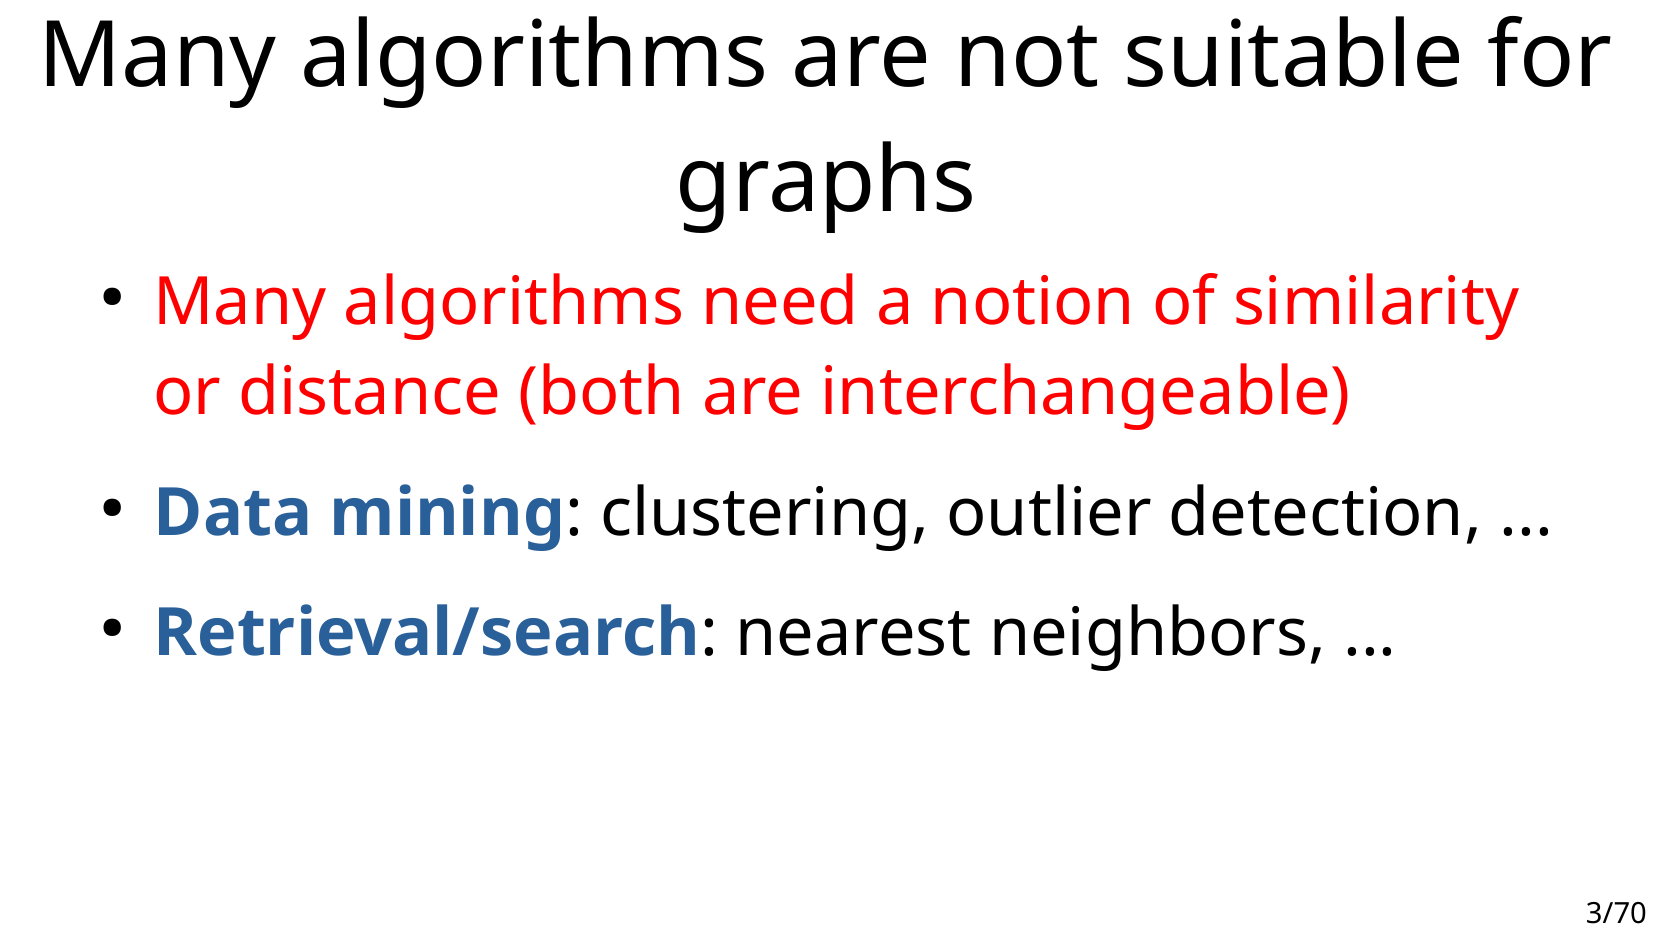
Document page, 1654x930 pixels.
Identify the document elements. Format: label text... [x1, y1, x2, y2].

title Many algorithms are not suitable for graphs [0, 0, 1653, 243]
list Many algorithms need a notion of similarity or distance (both are interchangeable) Data mining: clustering, outlier detection, ... Retrieval/search: nearest neighbors, ... [82, 252, 1571, 793]
